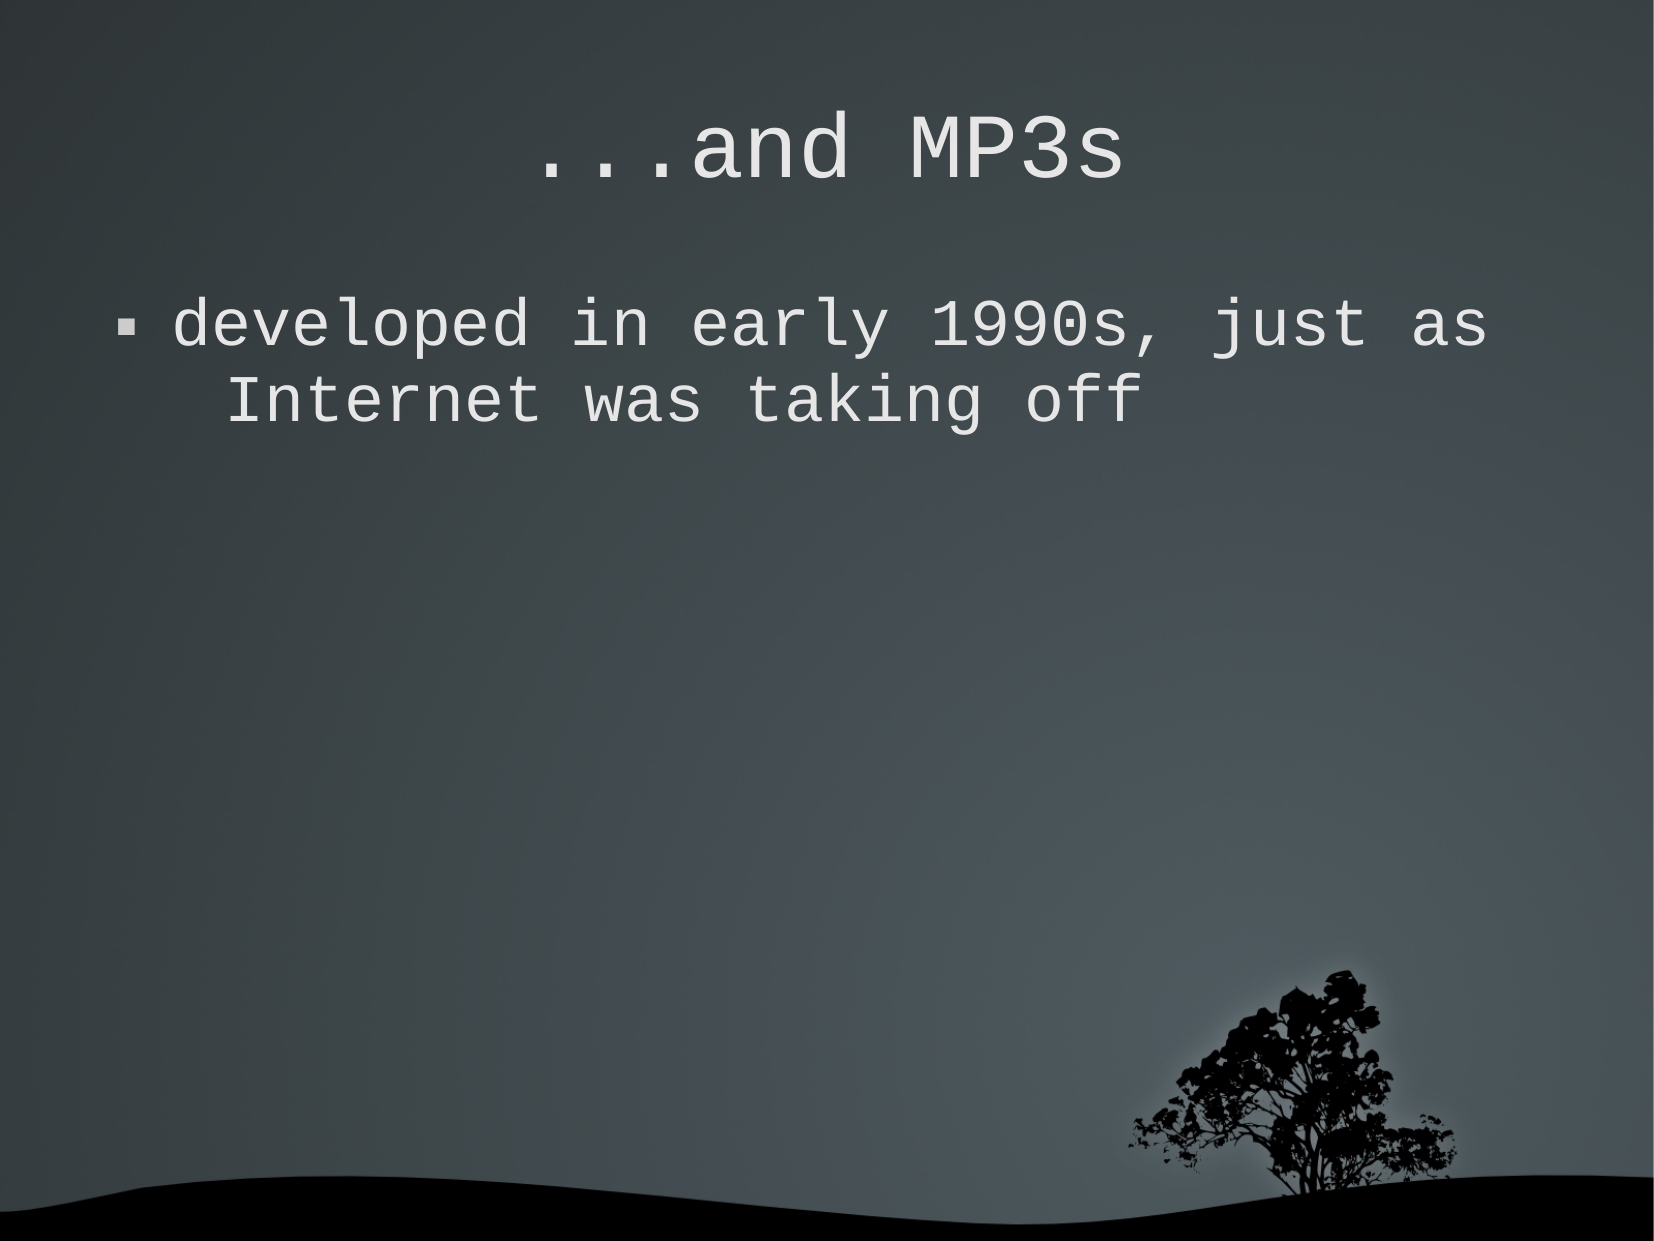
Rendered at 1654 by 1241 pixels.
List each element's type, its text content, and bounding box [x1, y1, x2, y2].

list developed in early 1990s, just as Internet was taking off [82, 290, 1571, 1094]
title ...and MP3s [82, 56, 1571, 250]
picture [0, 0, 1654, 1241]
